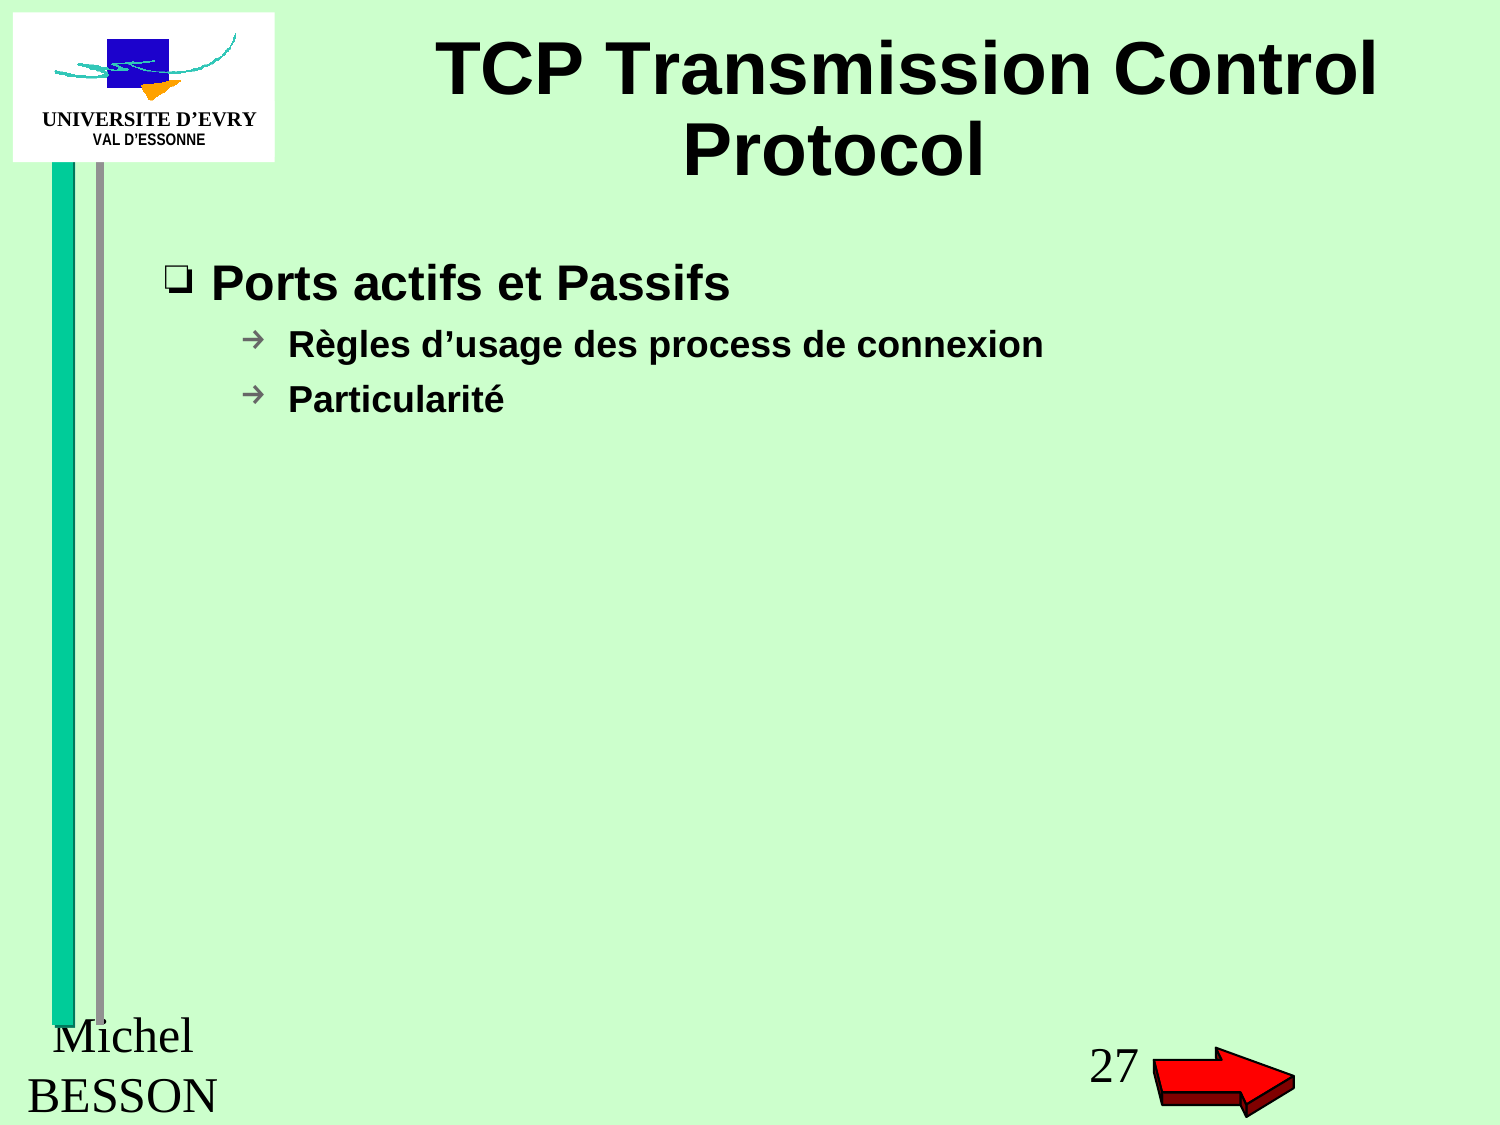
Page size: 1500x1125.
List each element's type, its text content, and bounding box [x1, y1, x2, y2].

picture [24, 21, 263, 101]
text_box [1153, 1047, 1294, 1117]
list Ports actifs et Passifs Règles d’usage des process de connexion Particularité [149, 249, 1196, 1015]
title TCP Transmission Control Protocol [349, 22, 1466, 200]
